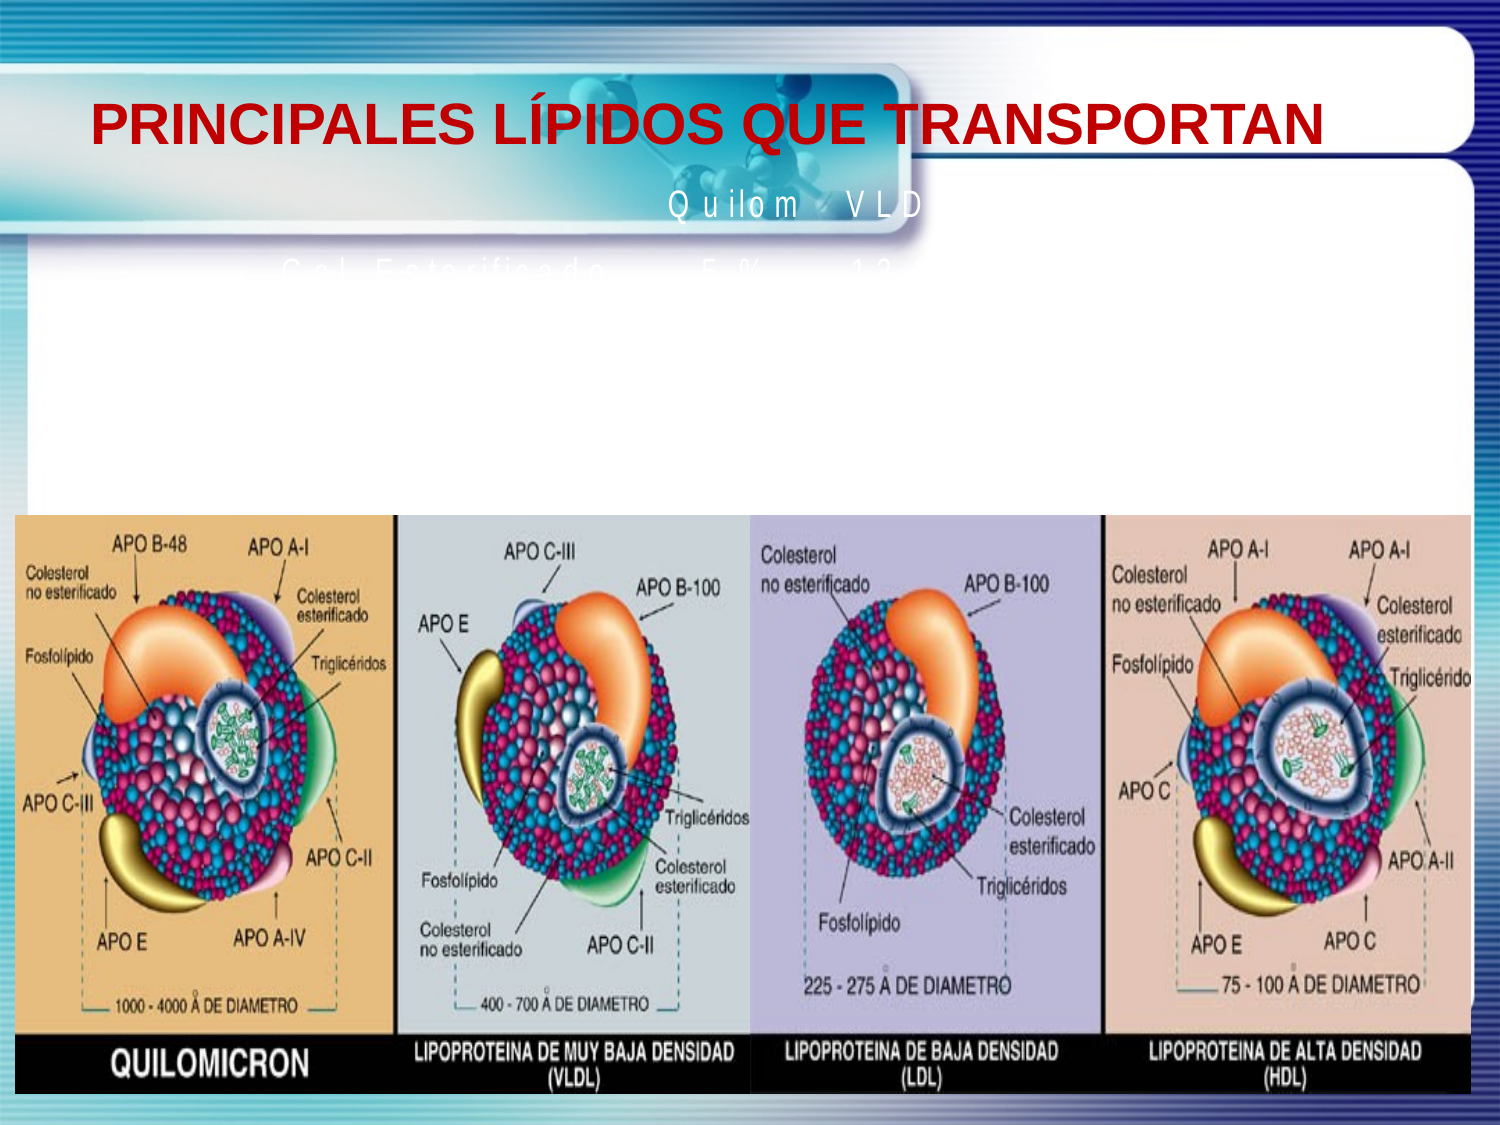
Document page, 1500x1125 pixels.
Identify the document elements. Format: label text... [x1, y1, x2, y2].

title PRINCIPALES LÍPIDOS QUE TRANSPORTAN [75, 27, 1425, 215]
chart [159, 184, 1365, 487]
picture [0, 0, 1500, 1125]
